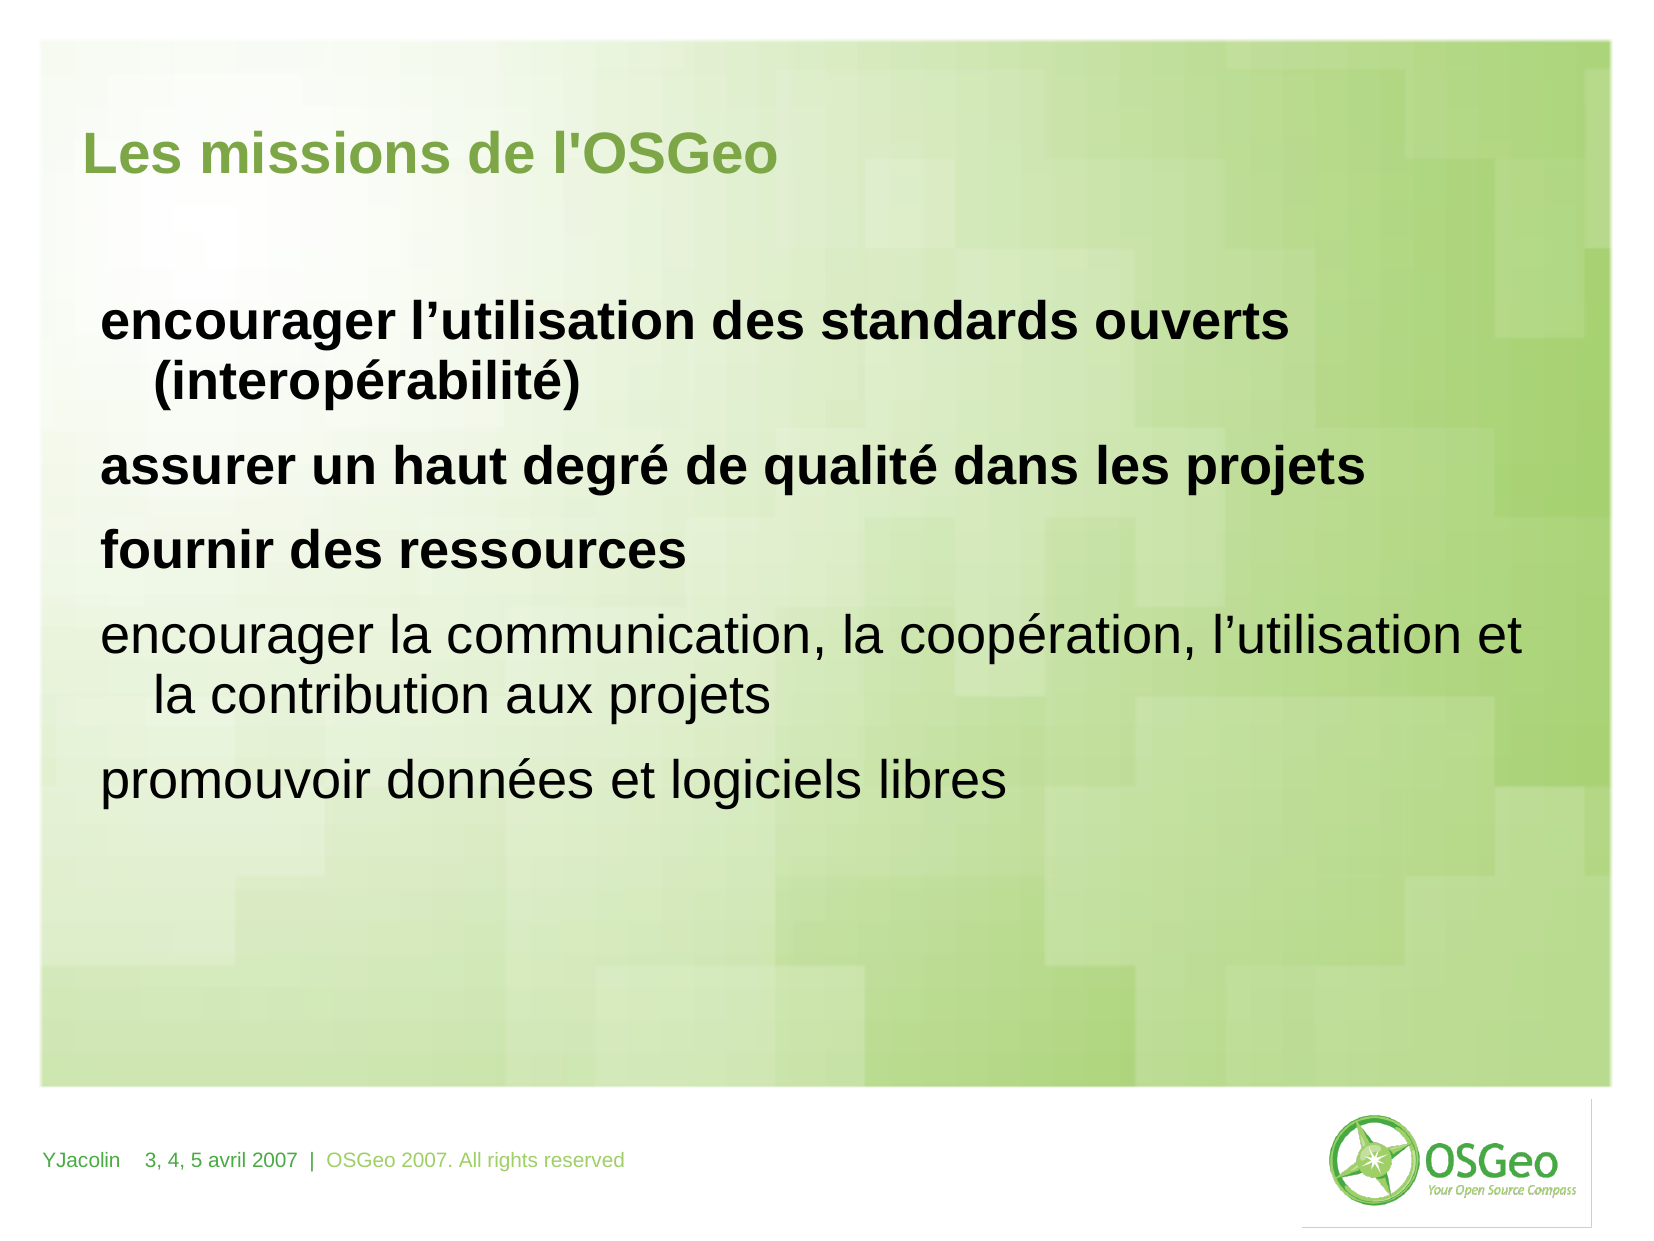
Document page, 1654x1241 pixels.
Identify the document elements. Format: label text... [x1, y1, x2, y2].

title Les missions de l'OSGeo [82, 49, 1571, 257]
picture [0, 1, 1654, 1239]
list encourager l’utilisation des standards ouverts (interopérabilité) assurer un haut degré de qualité dans les projets fournir des ressources encourager la communication, la coopération, l’utilisation et la contribution aux projets promouvoir données et logiciels libres [82, 290, 1571, 1109]
